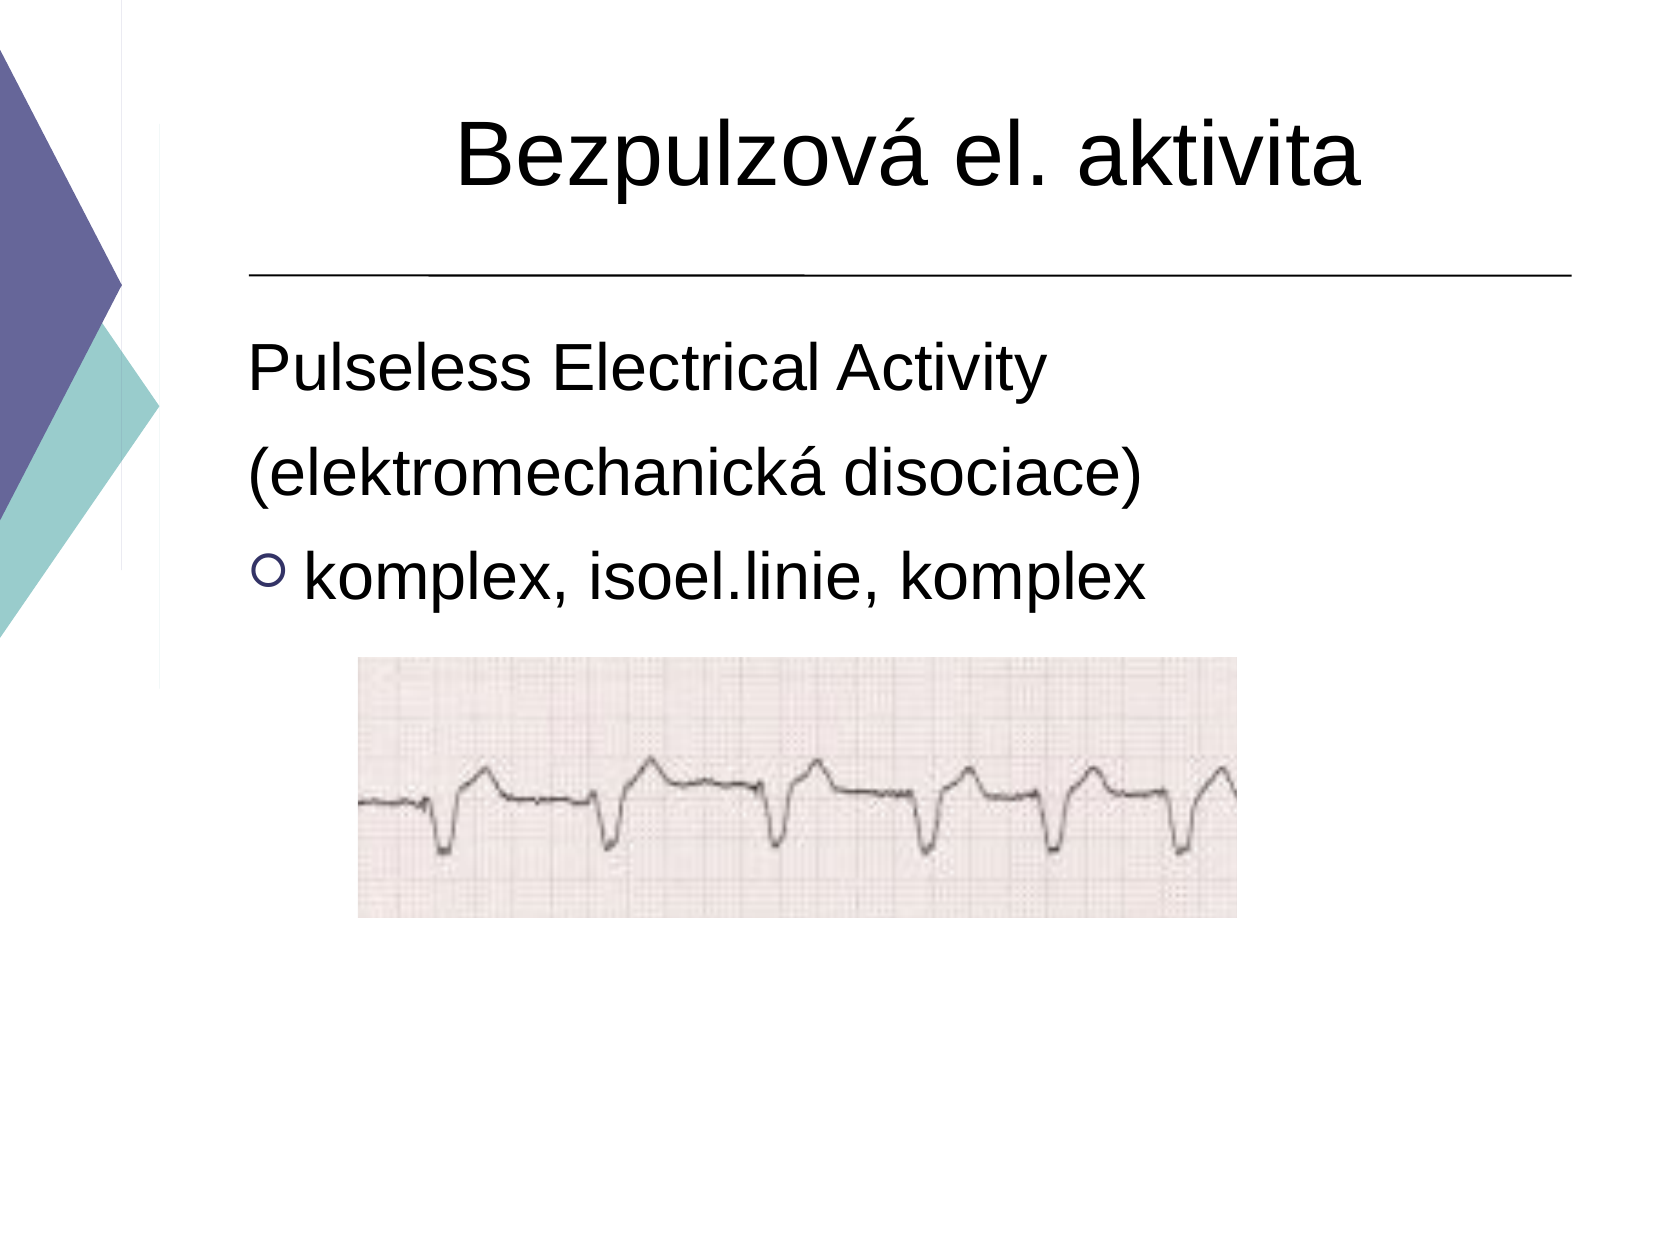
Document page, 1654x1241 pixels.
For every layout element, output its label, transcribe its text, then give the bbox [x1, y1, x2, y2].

title Bezpulzová el. aktivita [247, 45, 1570, 261]
picture [357, 657, 1237, 918]
list Pulseless Electrical Activity (elektromechanická disociace) komplex, isoel.linie, komplex [247, 330, 1570, 1075]
